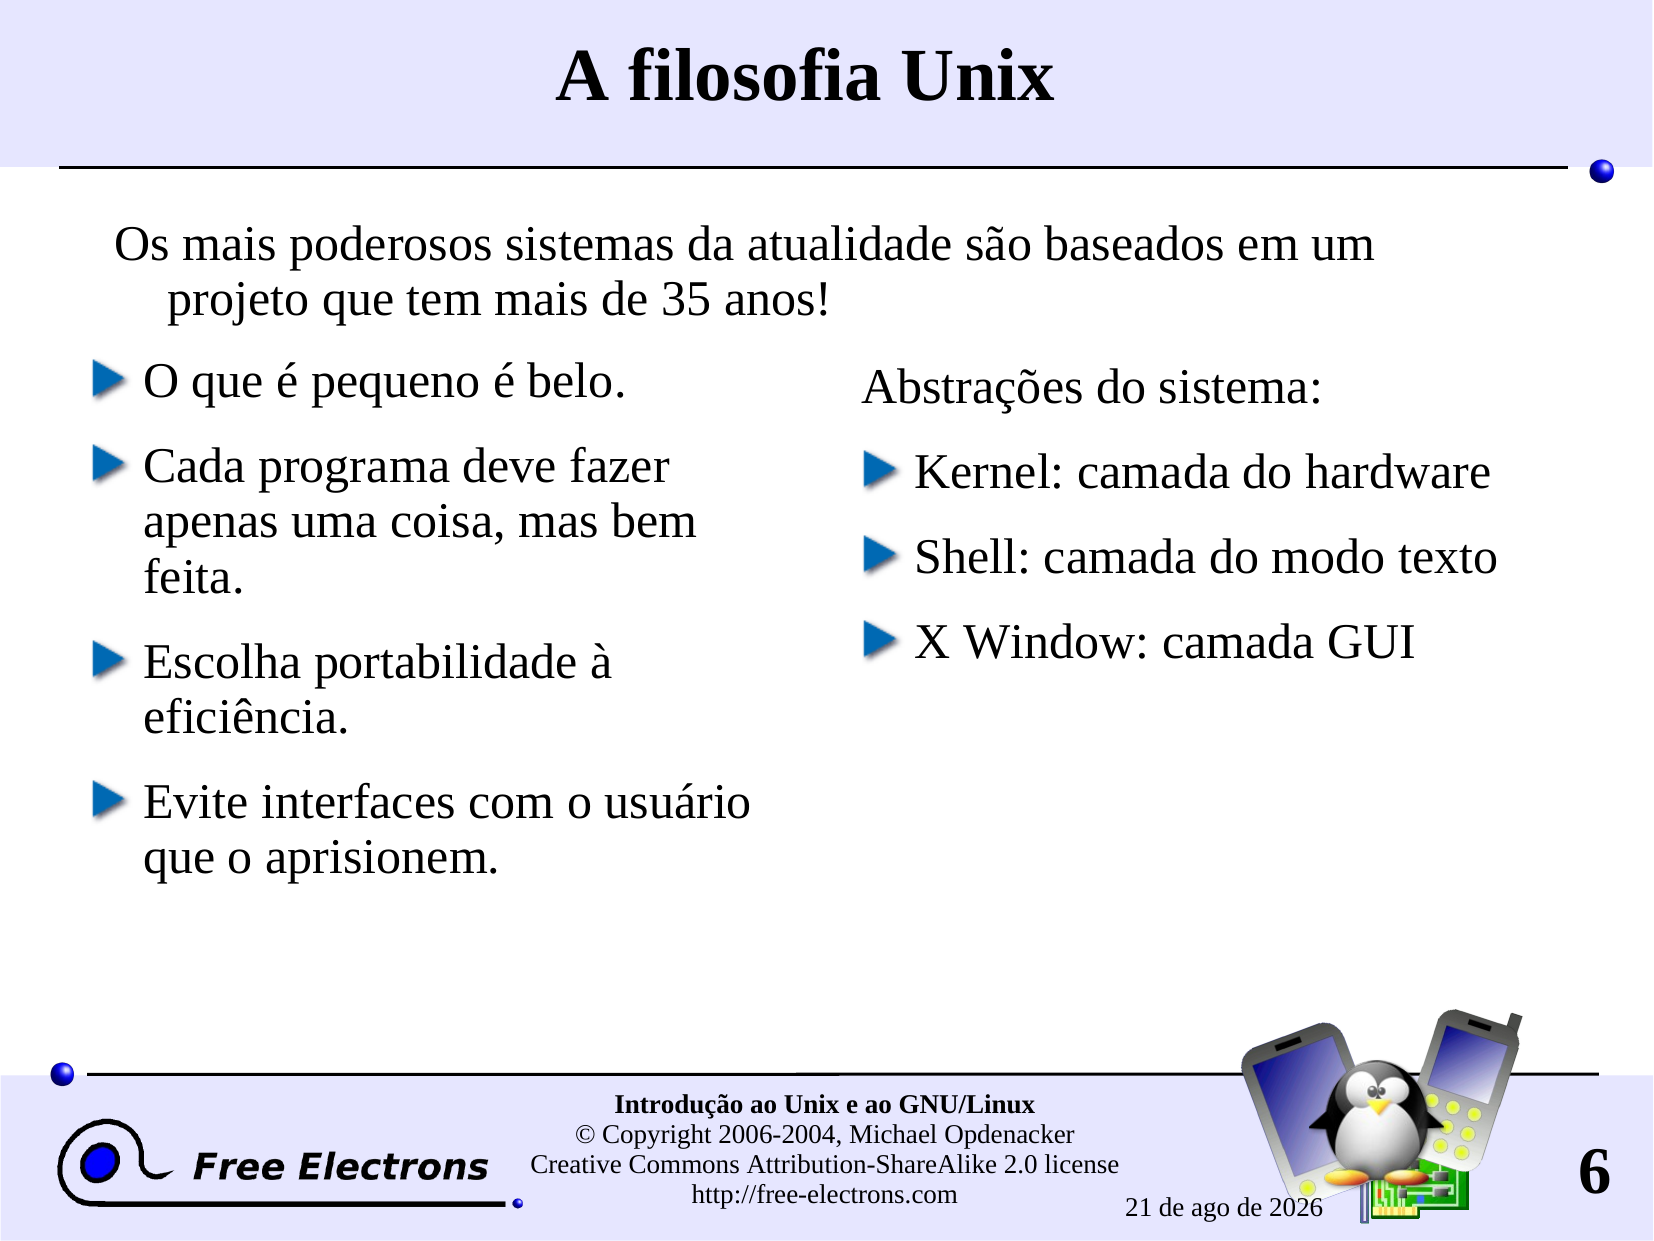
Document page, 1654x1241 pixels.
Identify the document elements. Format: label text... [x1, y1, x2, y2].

picture [1225, 983, 1537, 1241]
picture [1285, 1199, 1292, 1215]
list Os mais poderosos sistemas da atualidade são baseados em um projeto que tem mais de 35 anos! [97, 215, 1492, 337]
list Abstrações do sistema: Kernel: camada do hardware Shell: camada do modo texto X Window: camada GUI [843, 359, 1533, 952]
picture [50, 1108, 527, 1216]
title A filosofia Unix [60, 12, 1551, 138]
list O que é pequeno é belo. Cada programa deve fazer apenas uma coisa, mas bem feita. Escolha portabilidade à eficiência. Evite interfaces com o usuário que o aprisionem. [72, 353, 794, 1057]
